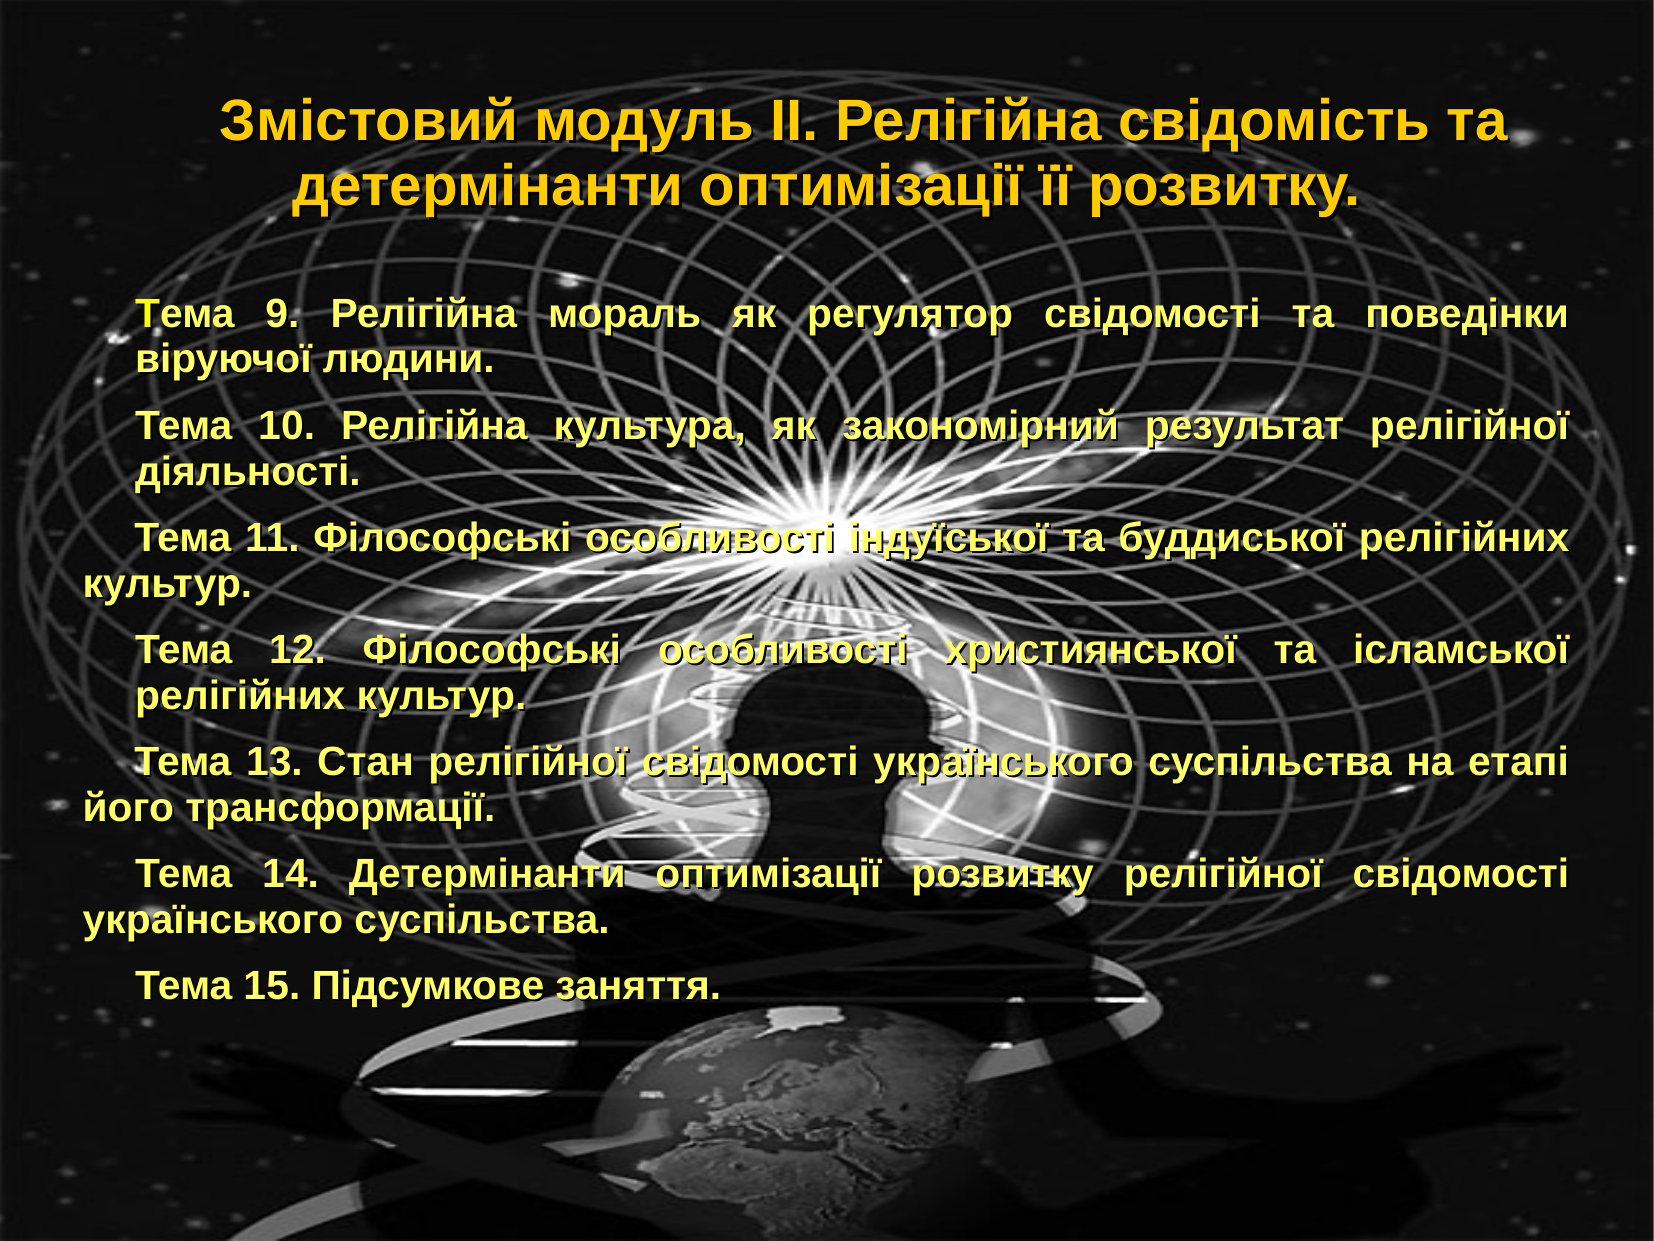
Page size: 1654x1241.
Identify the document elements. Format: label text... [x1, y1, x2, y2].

picture [0, 0, 1654, 1241]
list Тема 9. Релігійна мораль як регулятор свідомості та поведінки віруючої людини. Тема 10. Релігійна культура, як закономірний результат релігійної діяльності. Тема 11. Філософські особливості індуїської та буддиської релігійних культур. Тема 12. Філософські особливості християнської та ісламської релігійних культур. Тема 13. Стан релігійної свідомості українського суспільства на етапі його трансформації. Тема 14. Детермінанти оптимізації розвитку релігійної свідомості українського суспільства. Тема 15. Підсумкове заняття. [82, 290, 1571, 1010]
title Змістовий модуль ІІ. Релігійна свідомість та детермінанти оптимізації її розвитку. [82, 49, 1571, 257]
